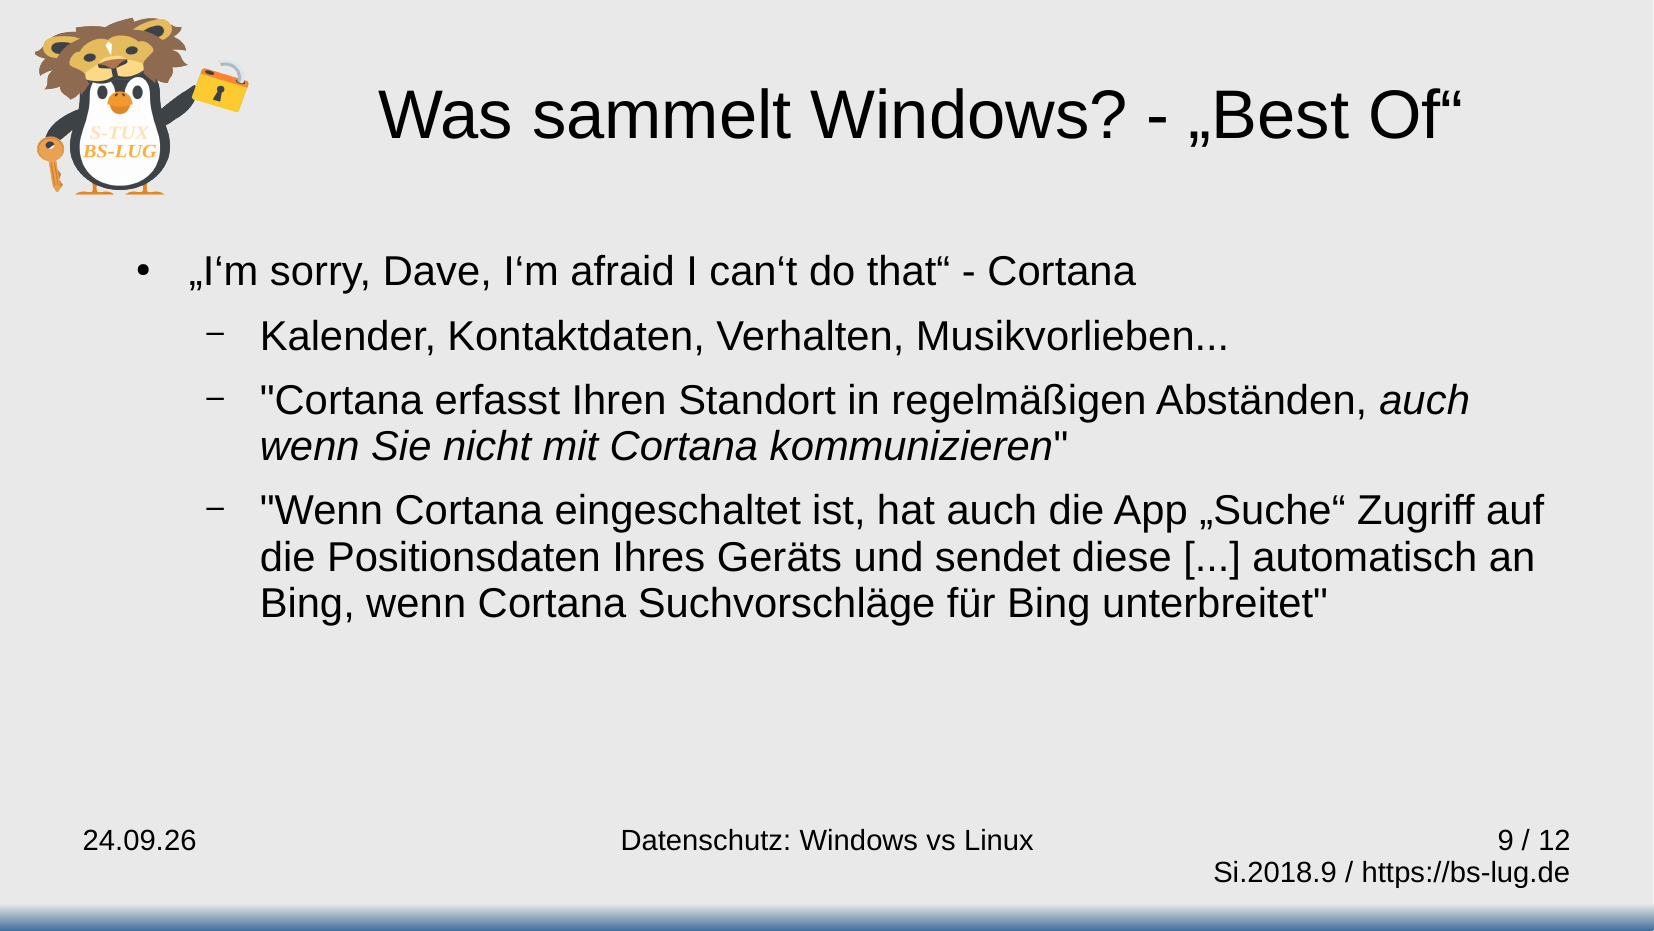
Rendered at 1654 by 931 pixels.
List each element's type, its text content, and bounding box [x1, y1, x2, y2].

picture [35, 17, 249, 211]
title Was sammelt Windows? - „Best Of“ [271, 37, 1571, 193]
list „I‘m sorry, Dave, I‘m afraid I can‘t do that“ - Cortana Kalender, Kontaktdaten, Verhalten, Musikvorlieben... "Cortana erfasst Ihren Standort in regelmäßigen Abständen, auch wenn Sie nicht mit Cortana kommunizieren" "Wenn Cortana eingeschaltet ist, hat auch die App „Suche“ Zugriff auf die Positionsdaten Ihres Geräts und sendet diese [...] automatisch an Bing, wenn Cortana Suchvorschläge für Bing unterbreitet" [118, 248, 1571, 758]
